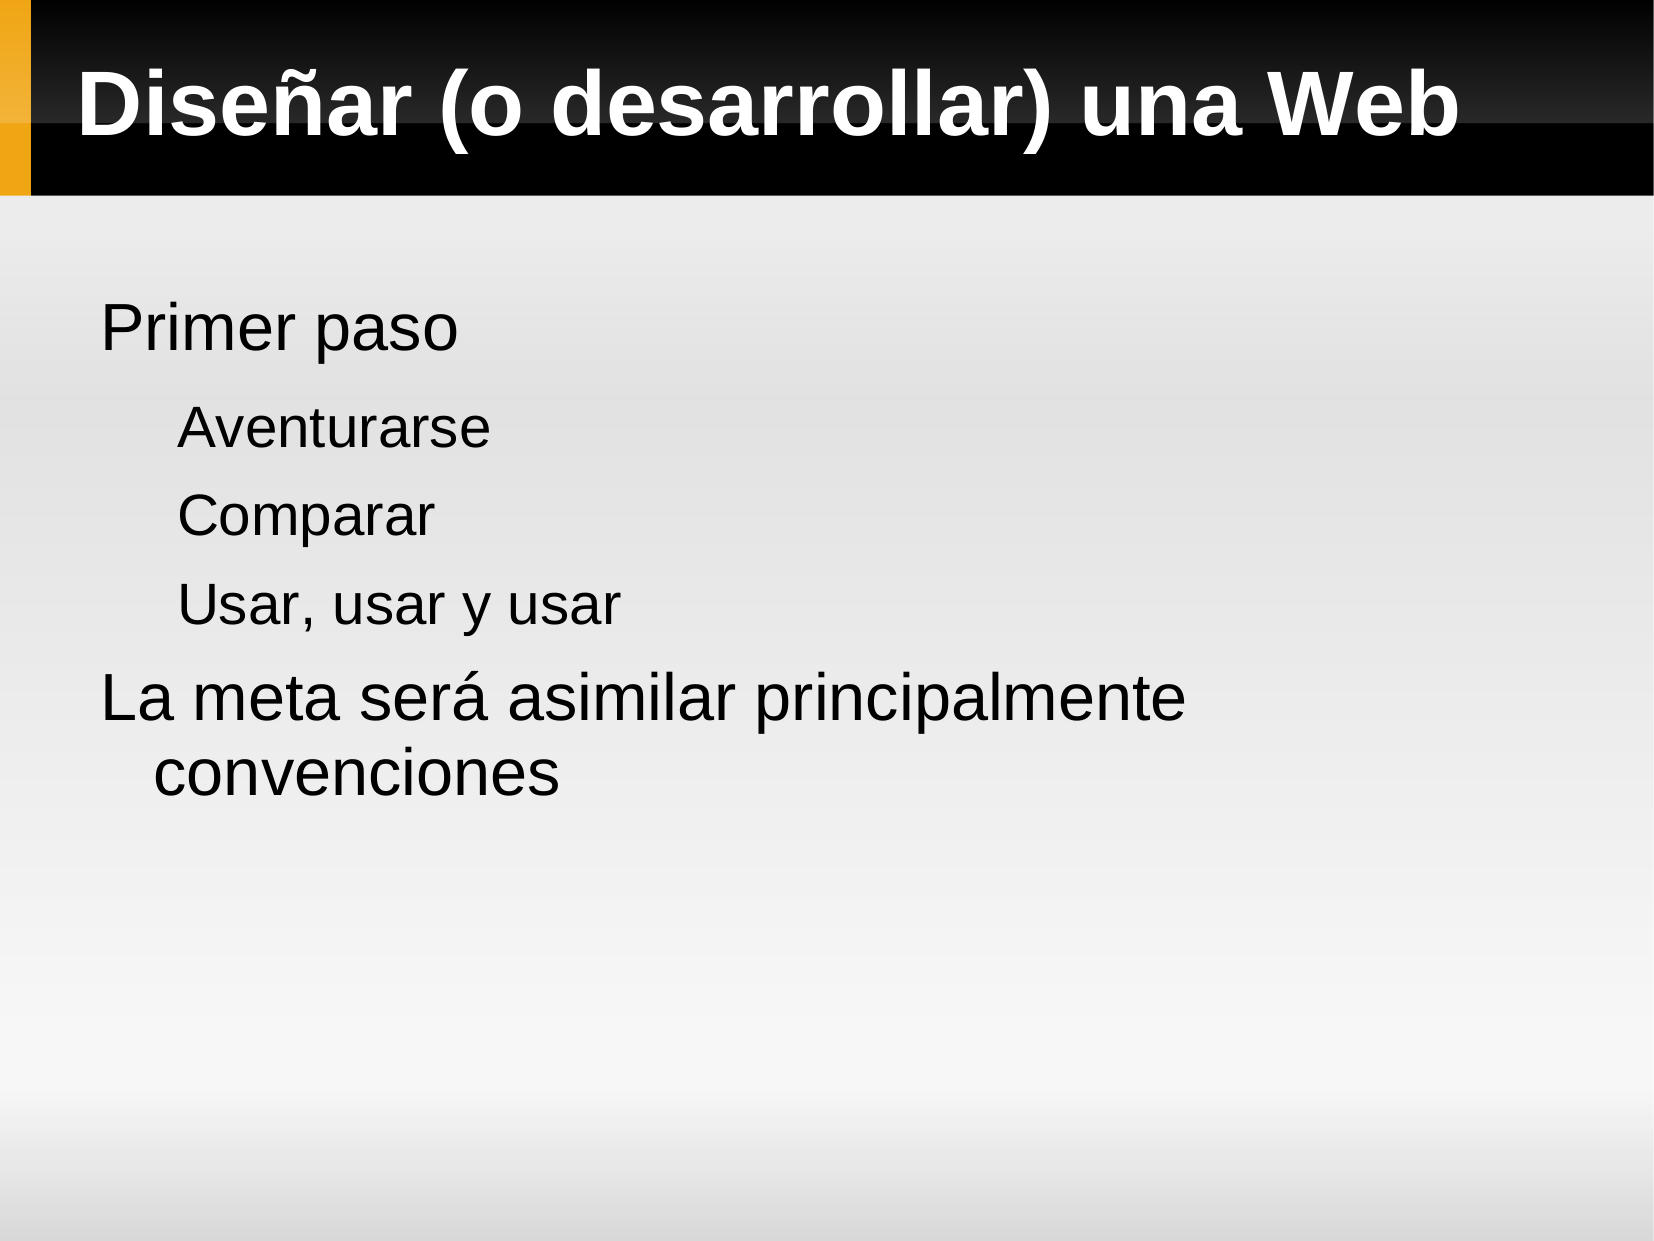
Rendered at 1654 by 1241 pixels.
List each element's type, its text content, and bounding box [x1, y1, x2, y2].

title Diseñar (o desarrollar) una Web [76, 7, 1565, 200]
picture [0, 0, 1654, 1241]
list Primer paso Aventurarse Comparar Usar, usar y usar La meta será asimilar principalmente convenciones [82, 290, 1571, 1094]
